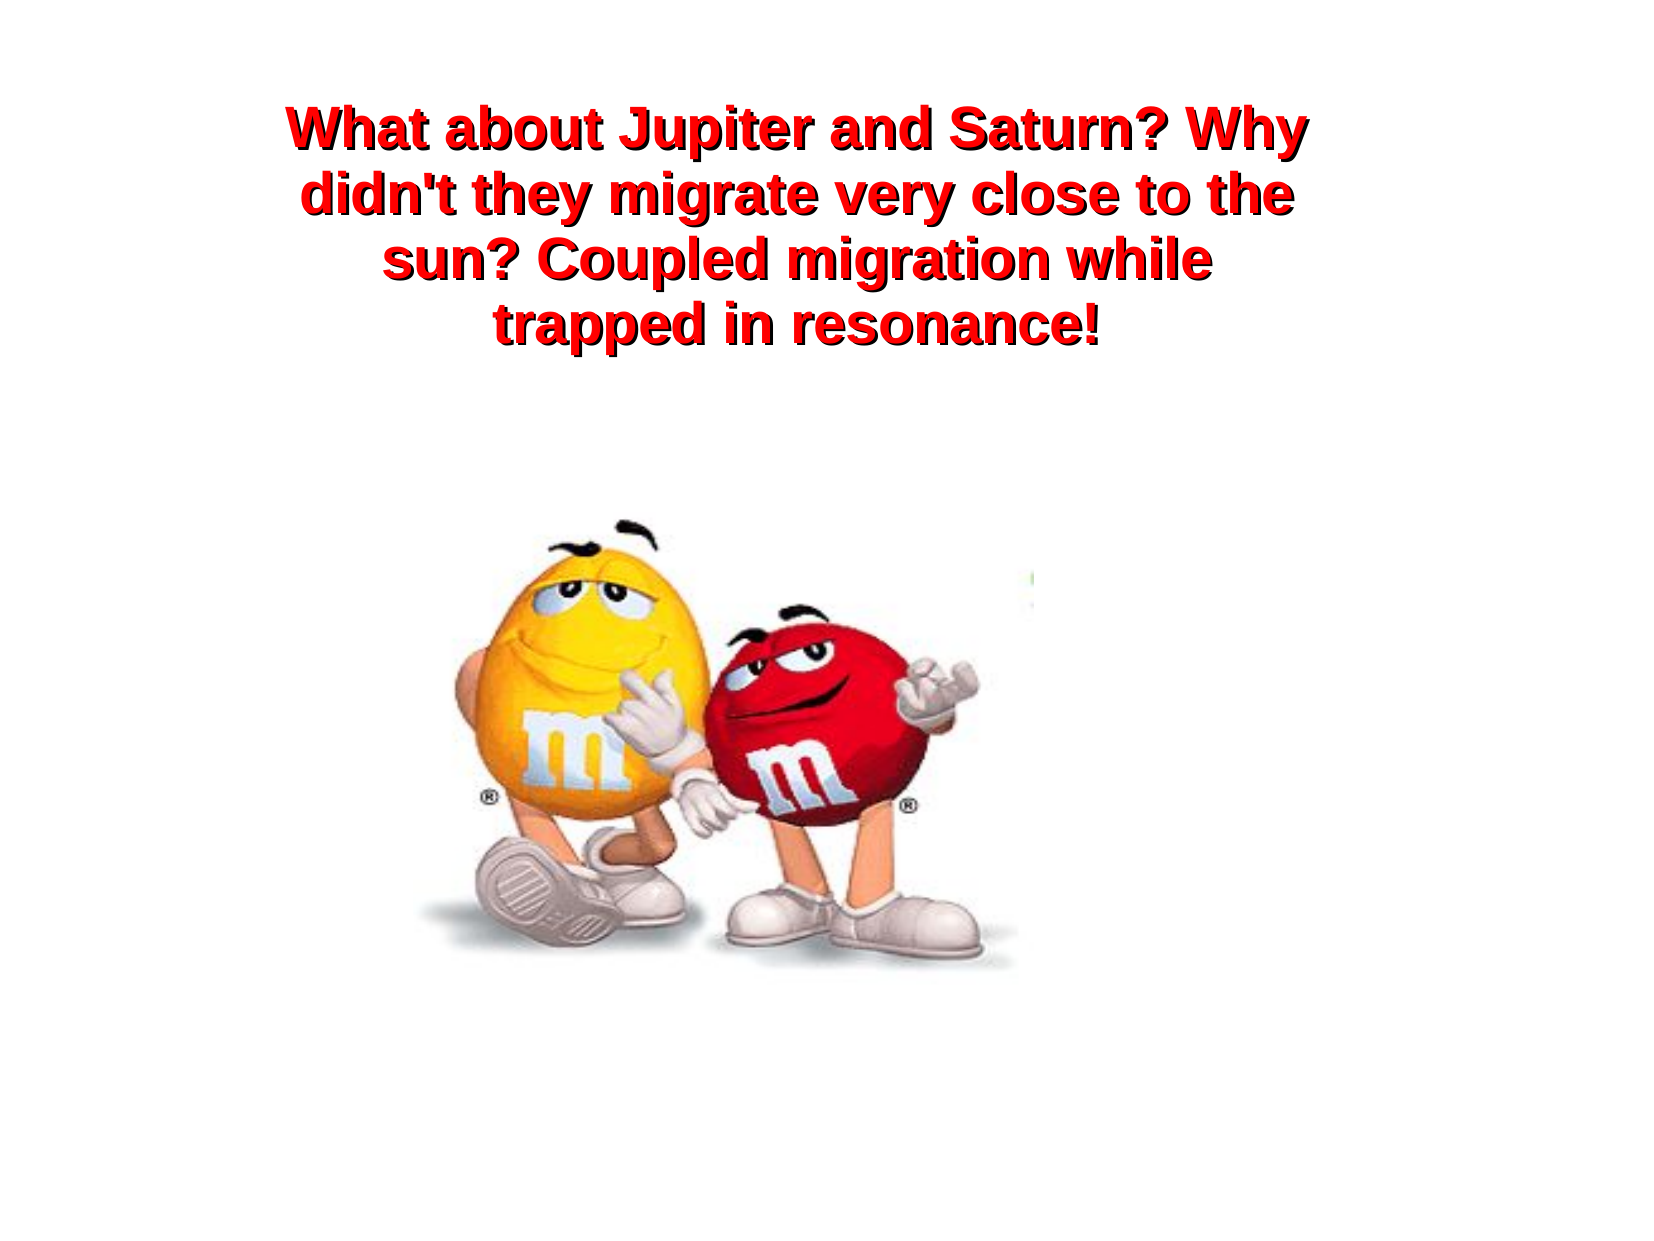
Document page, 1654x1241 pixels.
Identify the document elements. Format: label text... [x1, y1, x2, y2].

text_box What about Jupiter and Saturn? Why didn't they migrate very close to the sun? Coupled migration while trapped in resonance! [265, 88, 1329, 364]
picture [413, 501, 1034, 1004]
